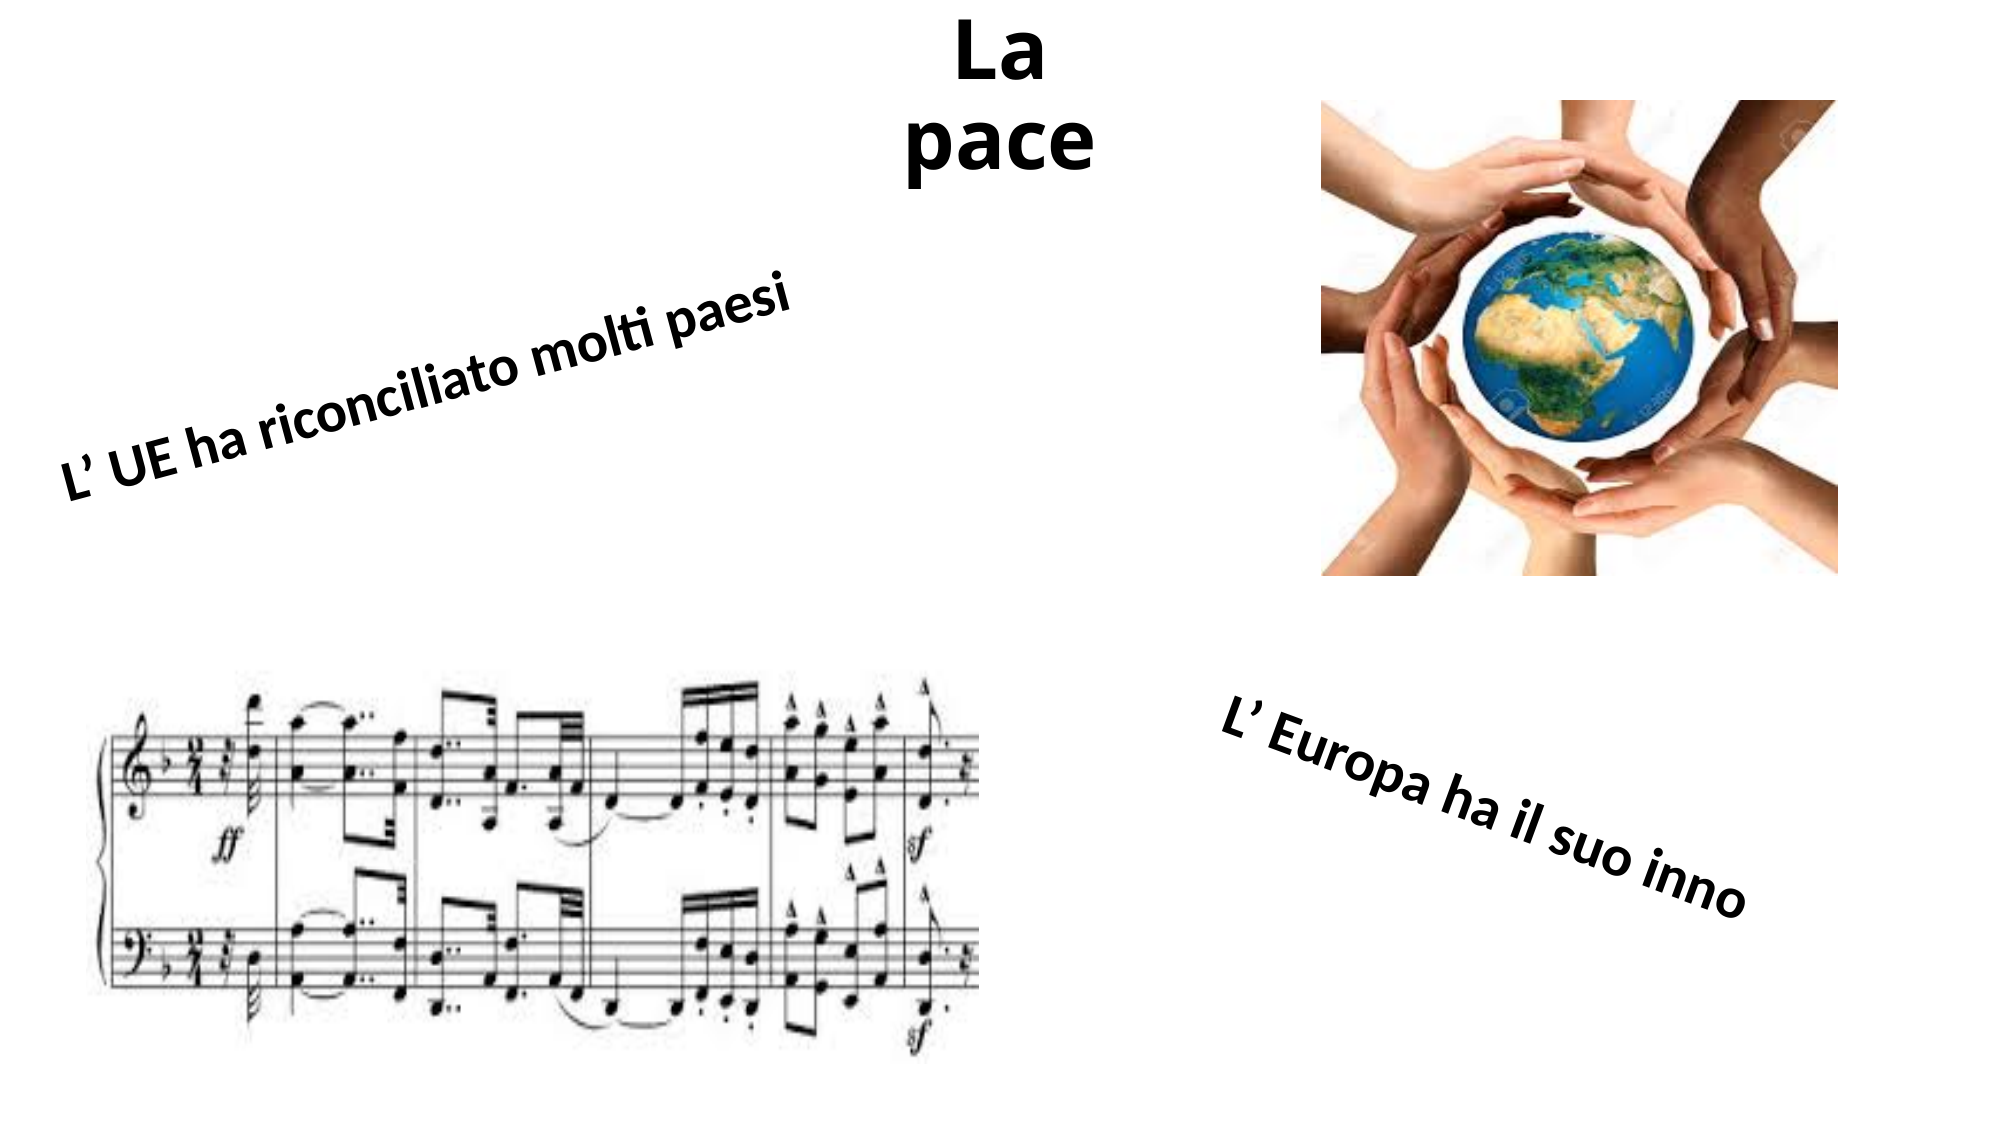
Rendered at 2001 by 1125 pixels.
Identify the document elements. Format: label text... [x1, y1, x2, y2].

picture [1321, 100, 1838, 576]
picture [86, 618, 979, 1064]
text_box L’ Europa ha il suo inno [1199, 663, 2000, 1033]
title La pace [834, 0, 1166, 131]
text_box L’ UE ha riconciliato molti paesi [37, 182, 1028, 525]
